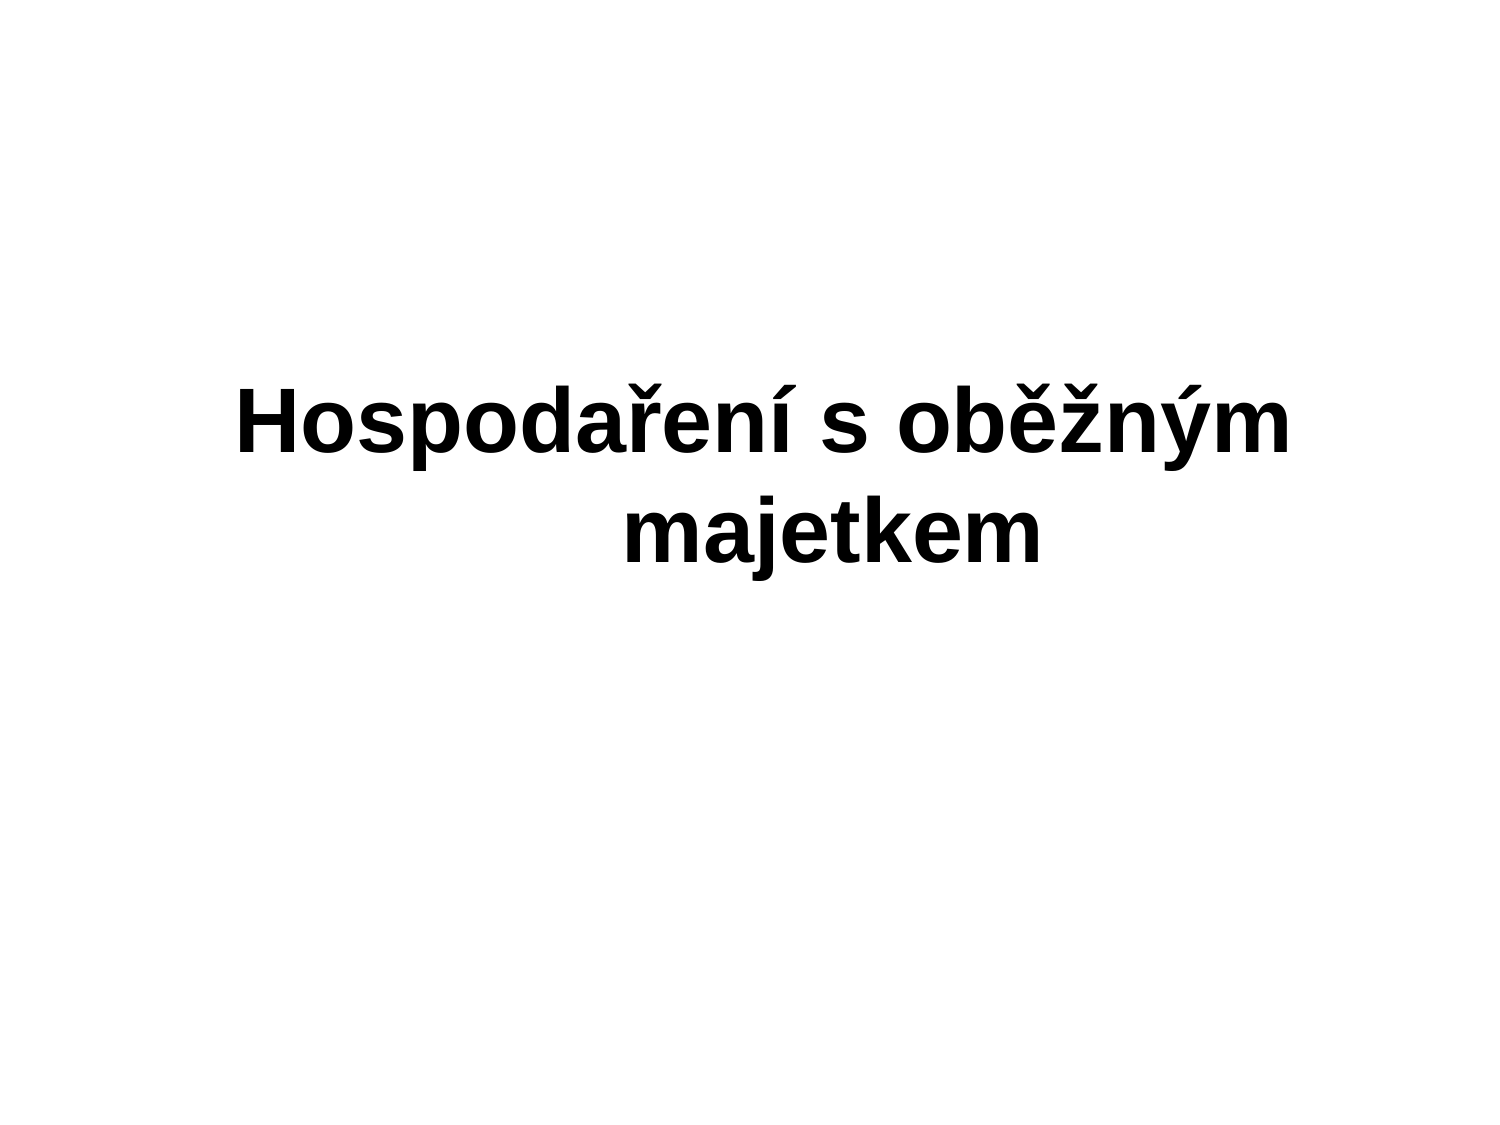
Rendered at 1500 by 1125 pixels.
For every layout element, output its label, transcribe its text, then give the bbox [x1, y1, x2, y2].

title Hospodaření s oběžným majetkem [159, 349, 1370, 592]
